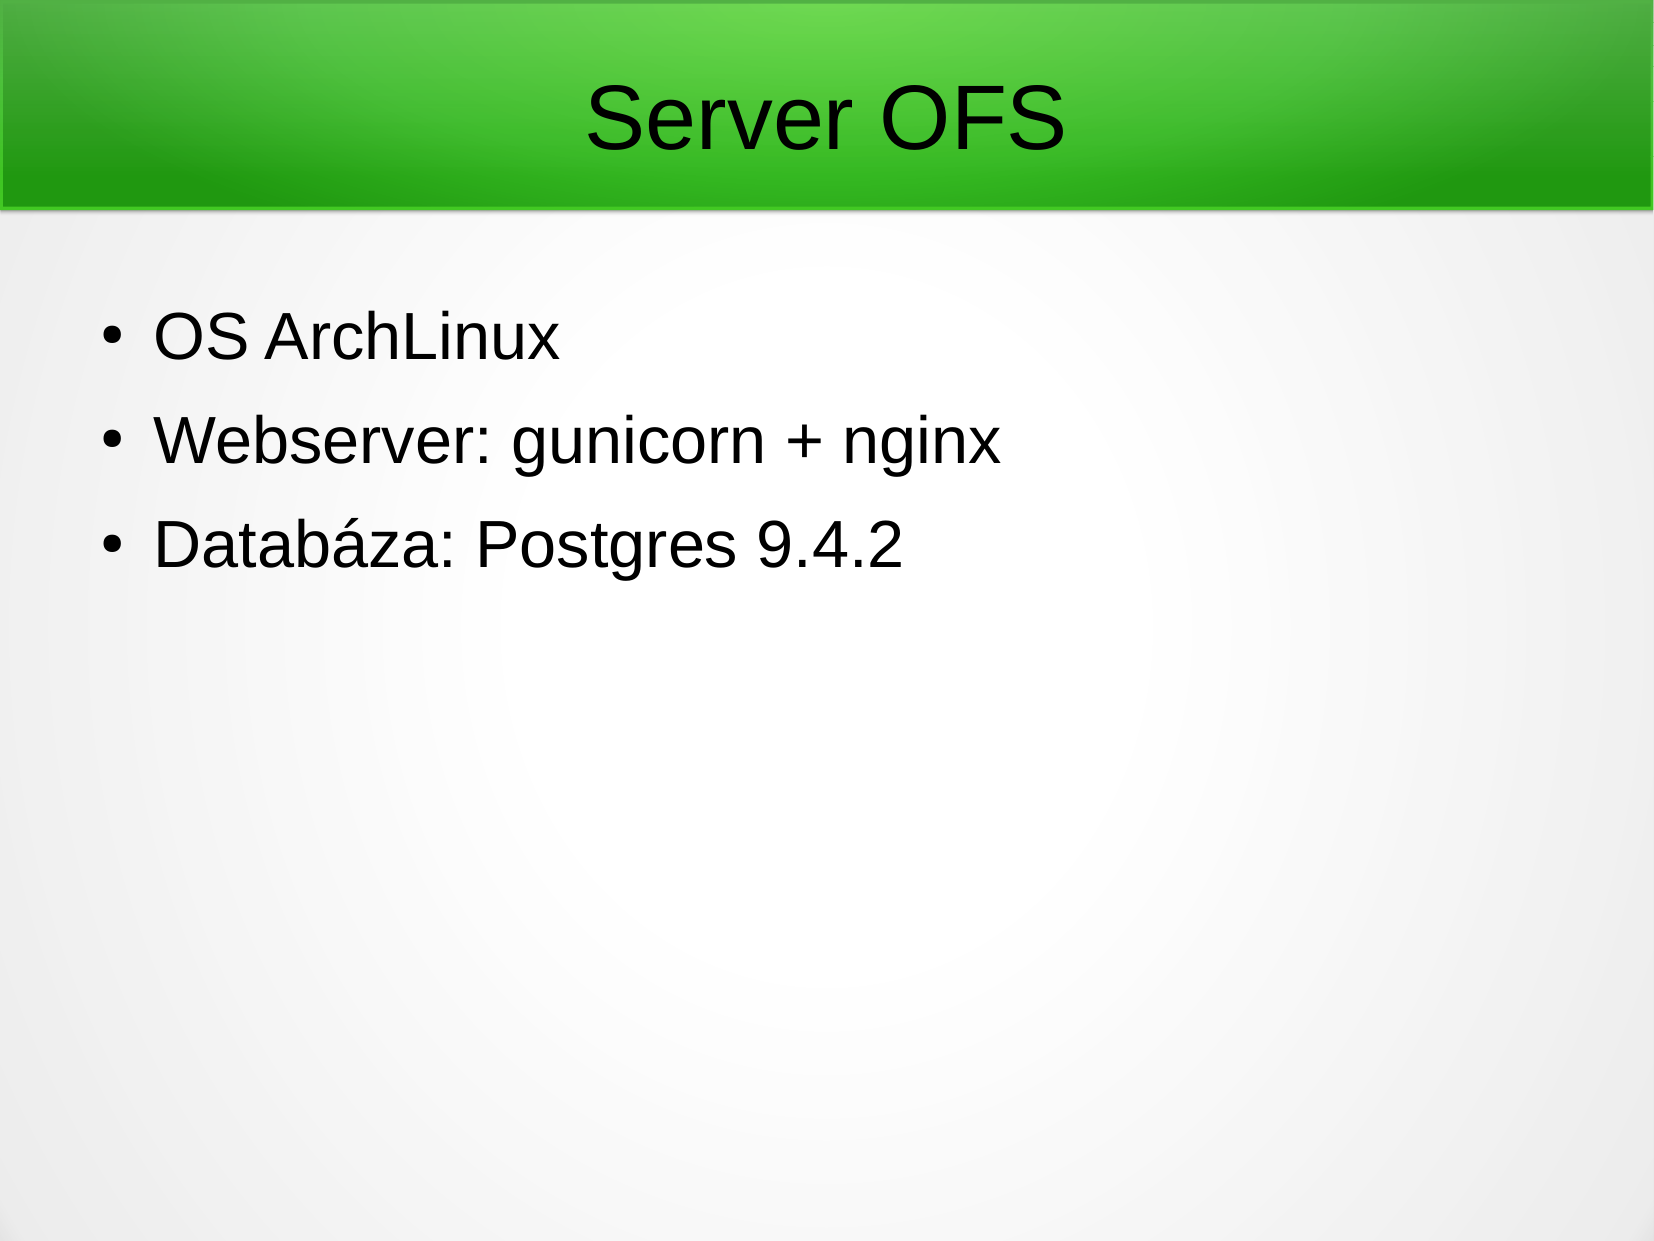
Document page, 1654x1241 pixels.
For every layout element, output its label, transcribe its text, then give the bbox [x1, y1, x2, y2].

list OS ArchLinux Webserver: gunicorn + nginx Databáza: Postgres 9.4.2 [82, 299, 1571, 1019]
title Server OFS [82, 47, 1571, 189]
